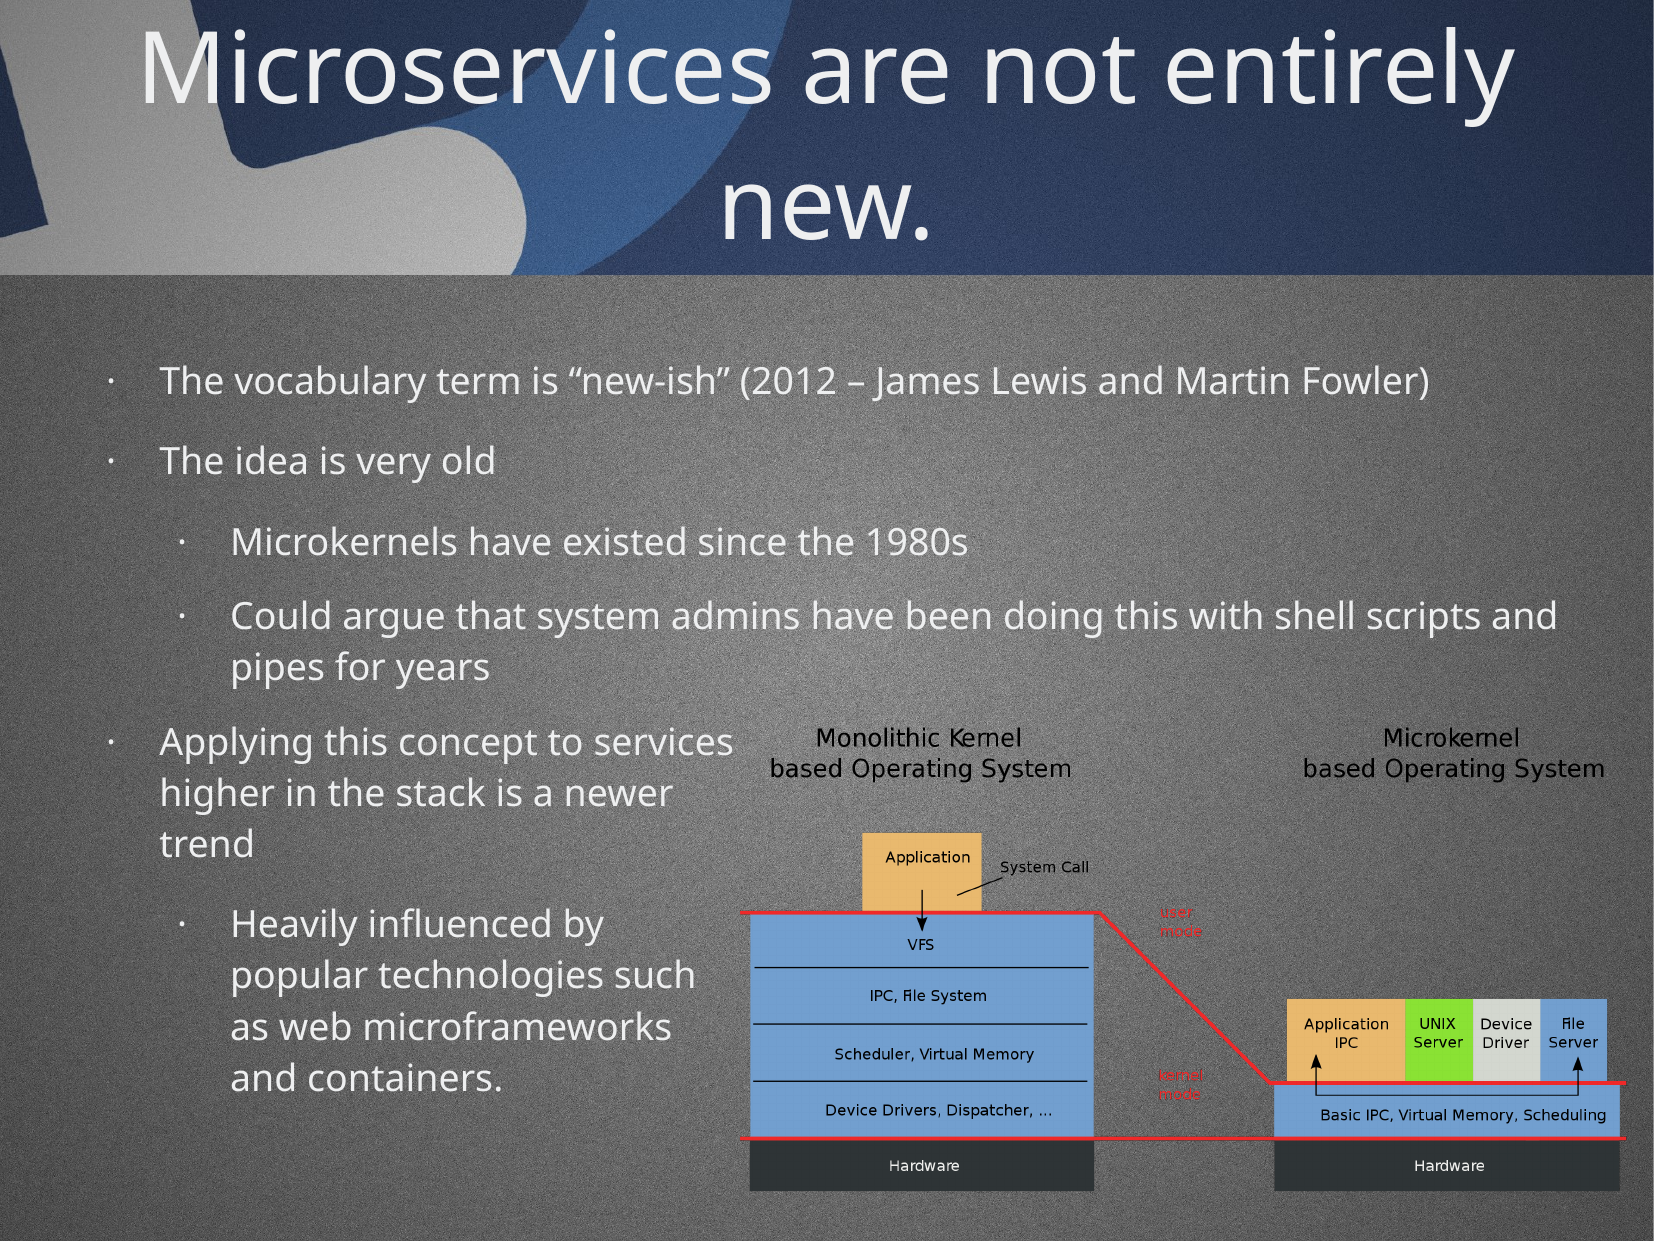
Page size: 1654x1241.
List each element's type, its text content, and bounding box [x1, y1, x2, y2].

picture [0, 0, 1654, 1241]
list The vocabulary term is “new-ish” (2012 – James Lewis and Martin Fowler) The idea is very old Microkernels have existed since the 1980s Could argue that system admins have been doing this with shell scripts and pipes for years Applying this concept to services higher in the stack is a newer trend Heavily influenced by popular technologies such as web microframeworks and containers. [88, 354, 1565, 1080]
title Microservices are not entirely new. [88, 29, 1565, 237]
